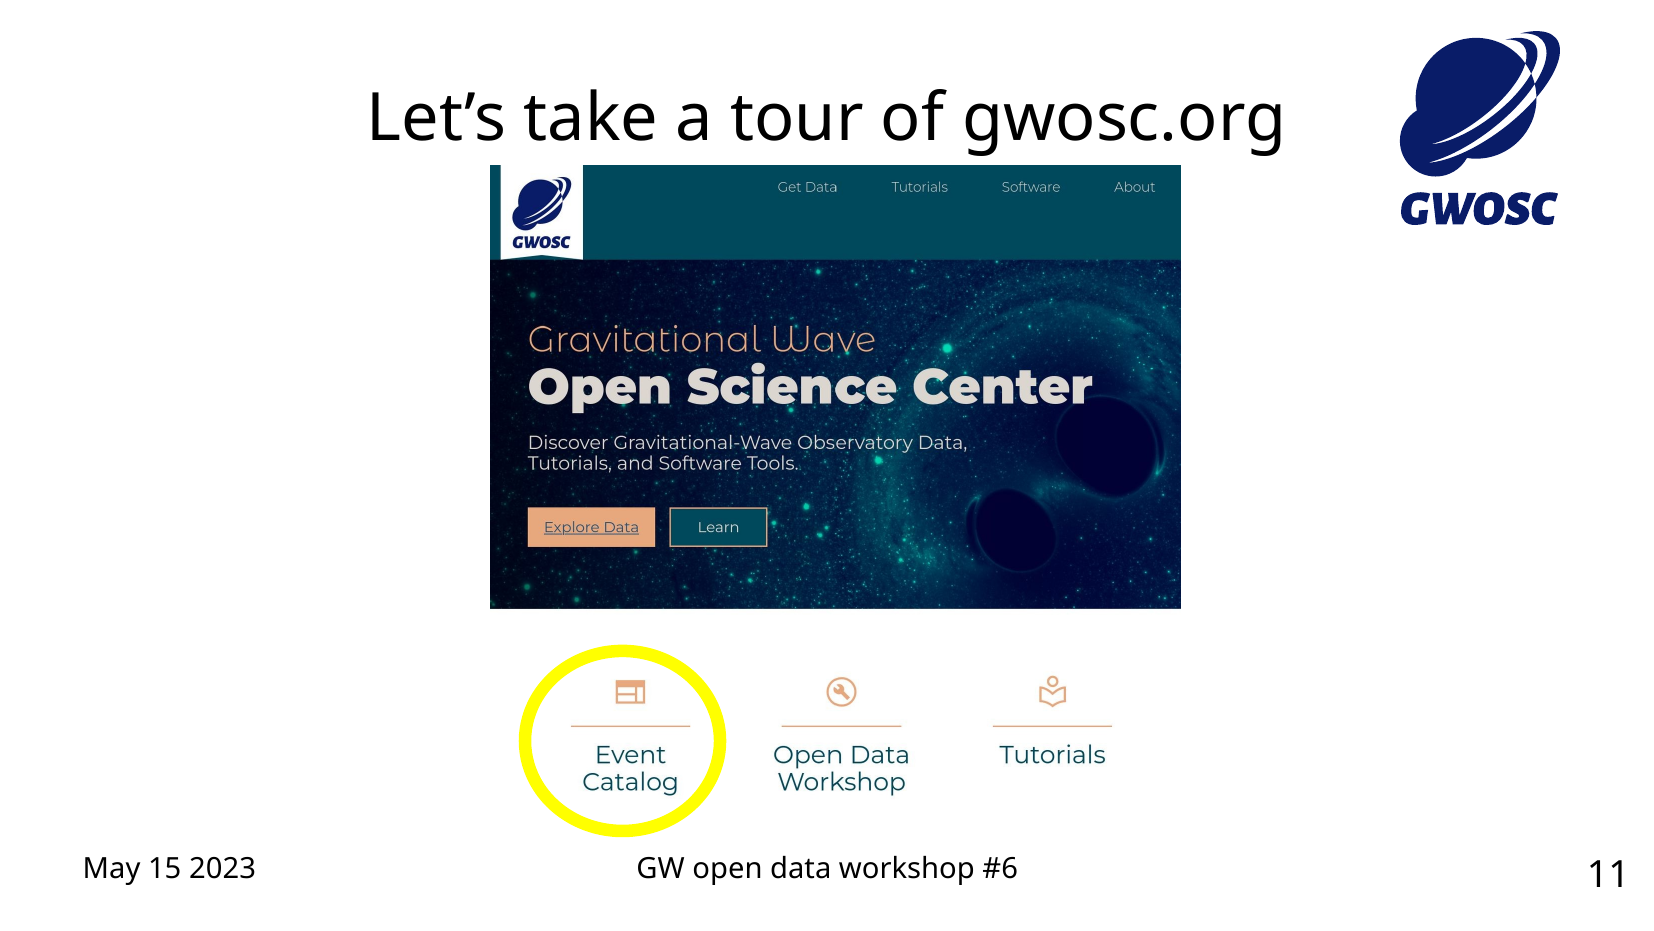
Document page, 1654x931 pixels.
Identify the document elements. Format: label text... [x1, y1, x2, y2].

picture [490, 165, 1181, 812]
title Let’s take a tour of gwosc.org [82, 37, 1399, 193]
title Let’s take a tour of gwosc.org [1561, 37, 1571, 193]
picture [806, 182, 828, 192]
picture [928, 183, 947, 192]
picture [1003, 182, 1025, 192]
picture [1030, 184, 1050, 191]
picture [532, 658, 713, 812]
picture [1399, 31, 1561, 226]
picture [1116, 183, 1143, 192]
picture [906, 183, 925, 192]
picture [779, 183, 800, 191]
